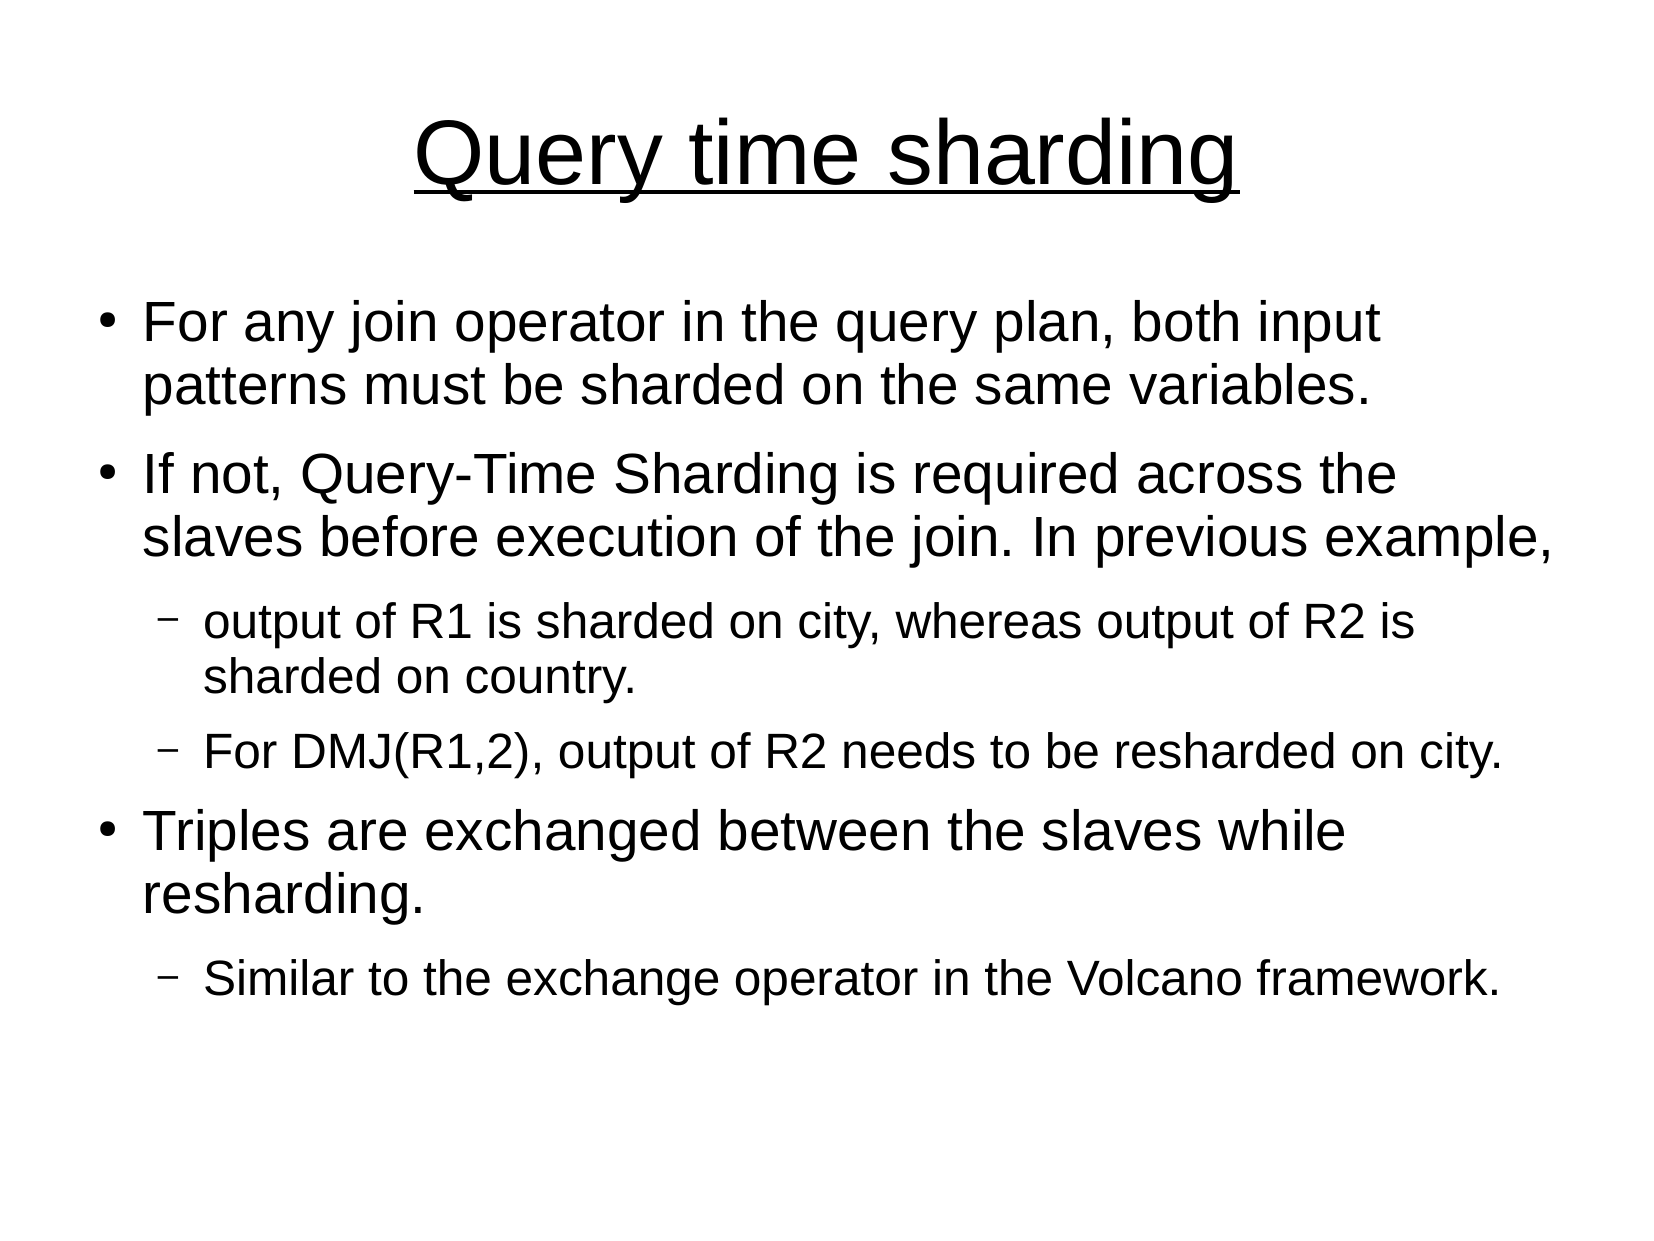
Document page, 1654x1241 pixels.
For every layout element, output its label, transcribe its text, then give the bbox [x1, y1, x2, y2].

list For any join operator in the query plan, both input patterns must be sharded on the same variables. If not, Query-Time Sharding is required across the slaves before execution of the join. In previous example, output of R1 is sharded on city, whereas output of R2 is sharded on country. For DMJ(R1,2), output of R2 needs to be resharded on city. Triples are exchanged between the slaves while resharding. Similar to the exchange operator in the Volcano framework. [82, 290, 1571, 1010]
title Query time sharding [82, 49, 1571, 257]
